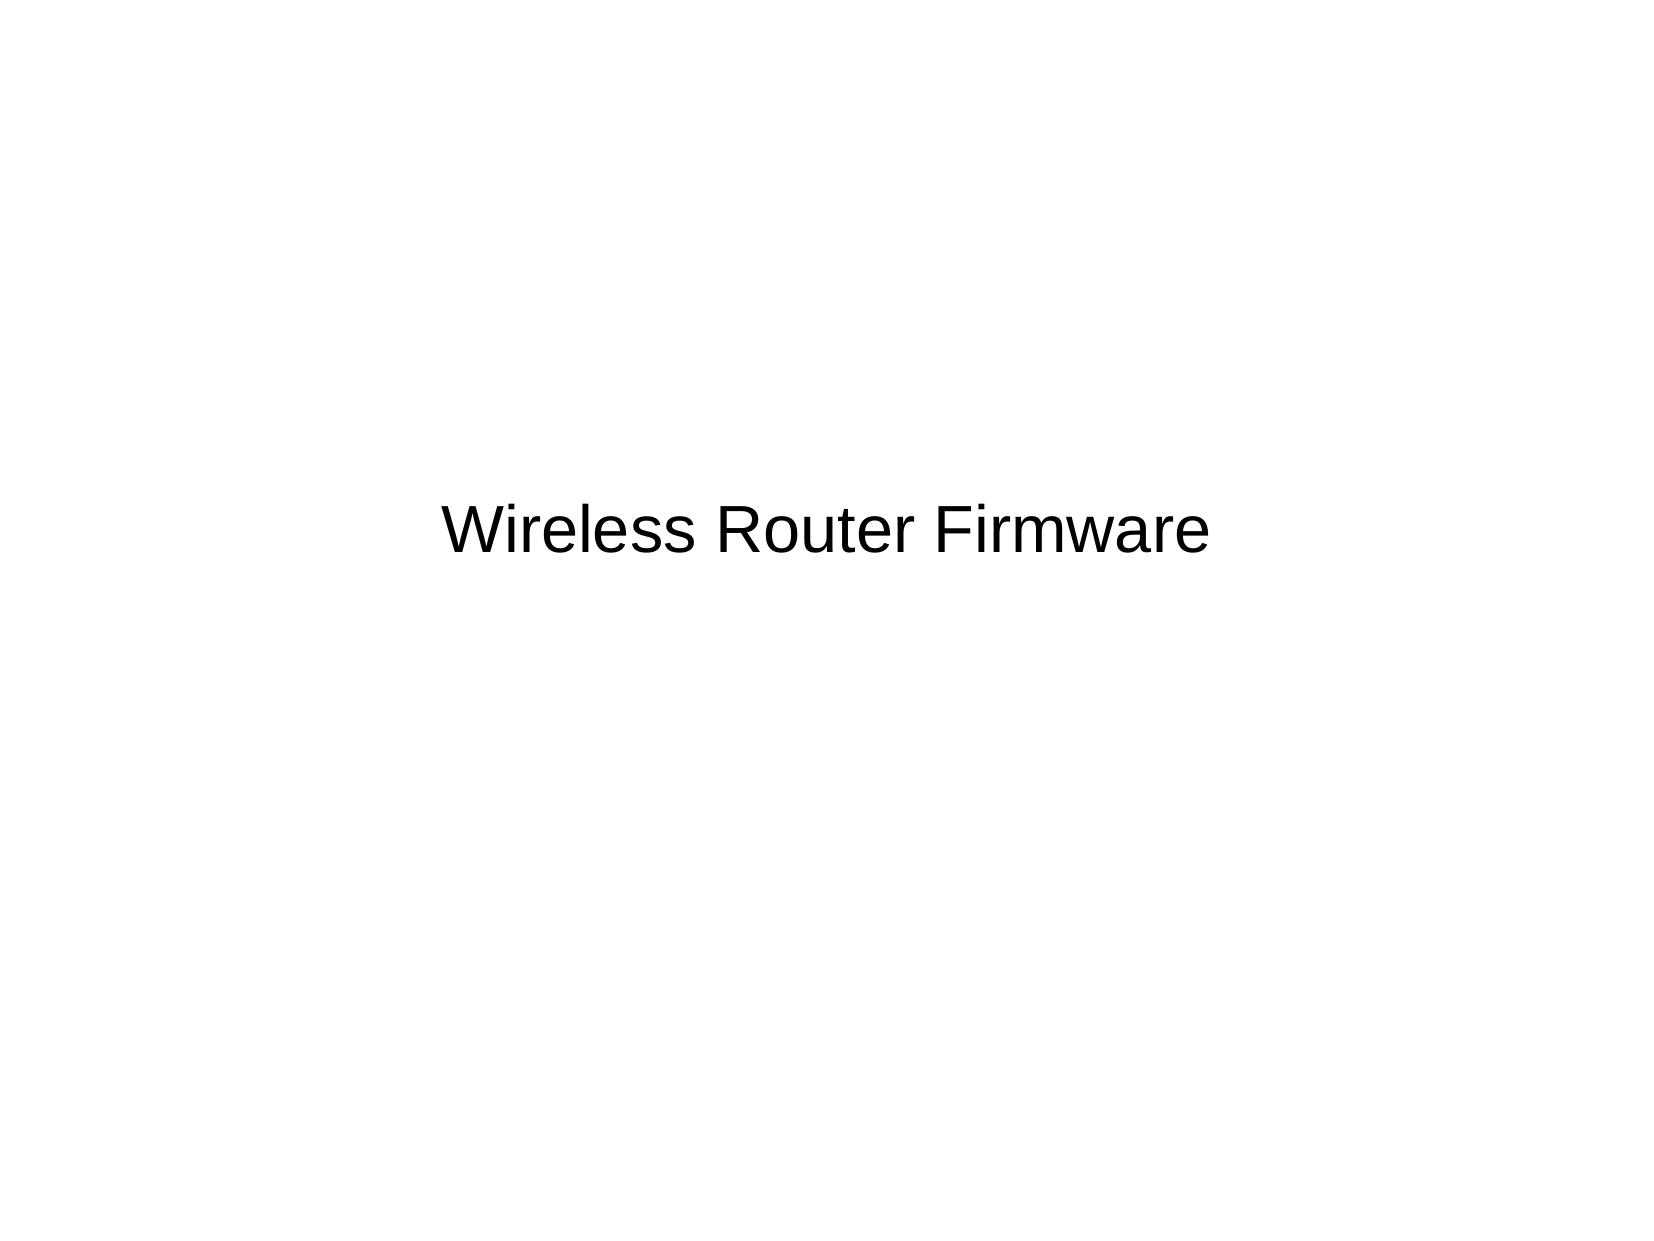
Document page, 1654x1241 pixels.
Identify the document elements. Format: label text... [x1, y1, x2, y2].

subtitle Wireless Router Firmware [82, 49, 1571, 1010]
